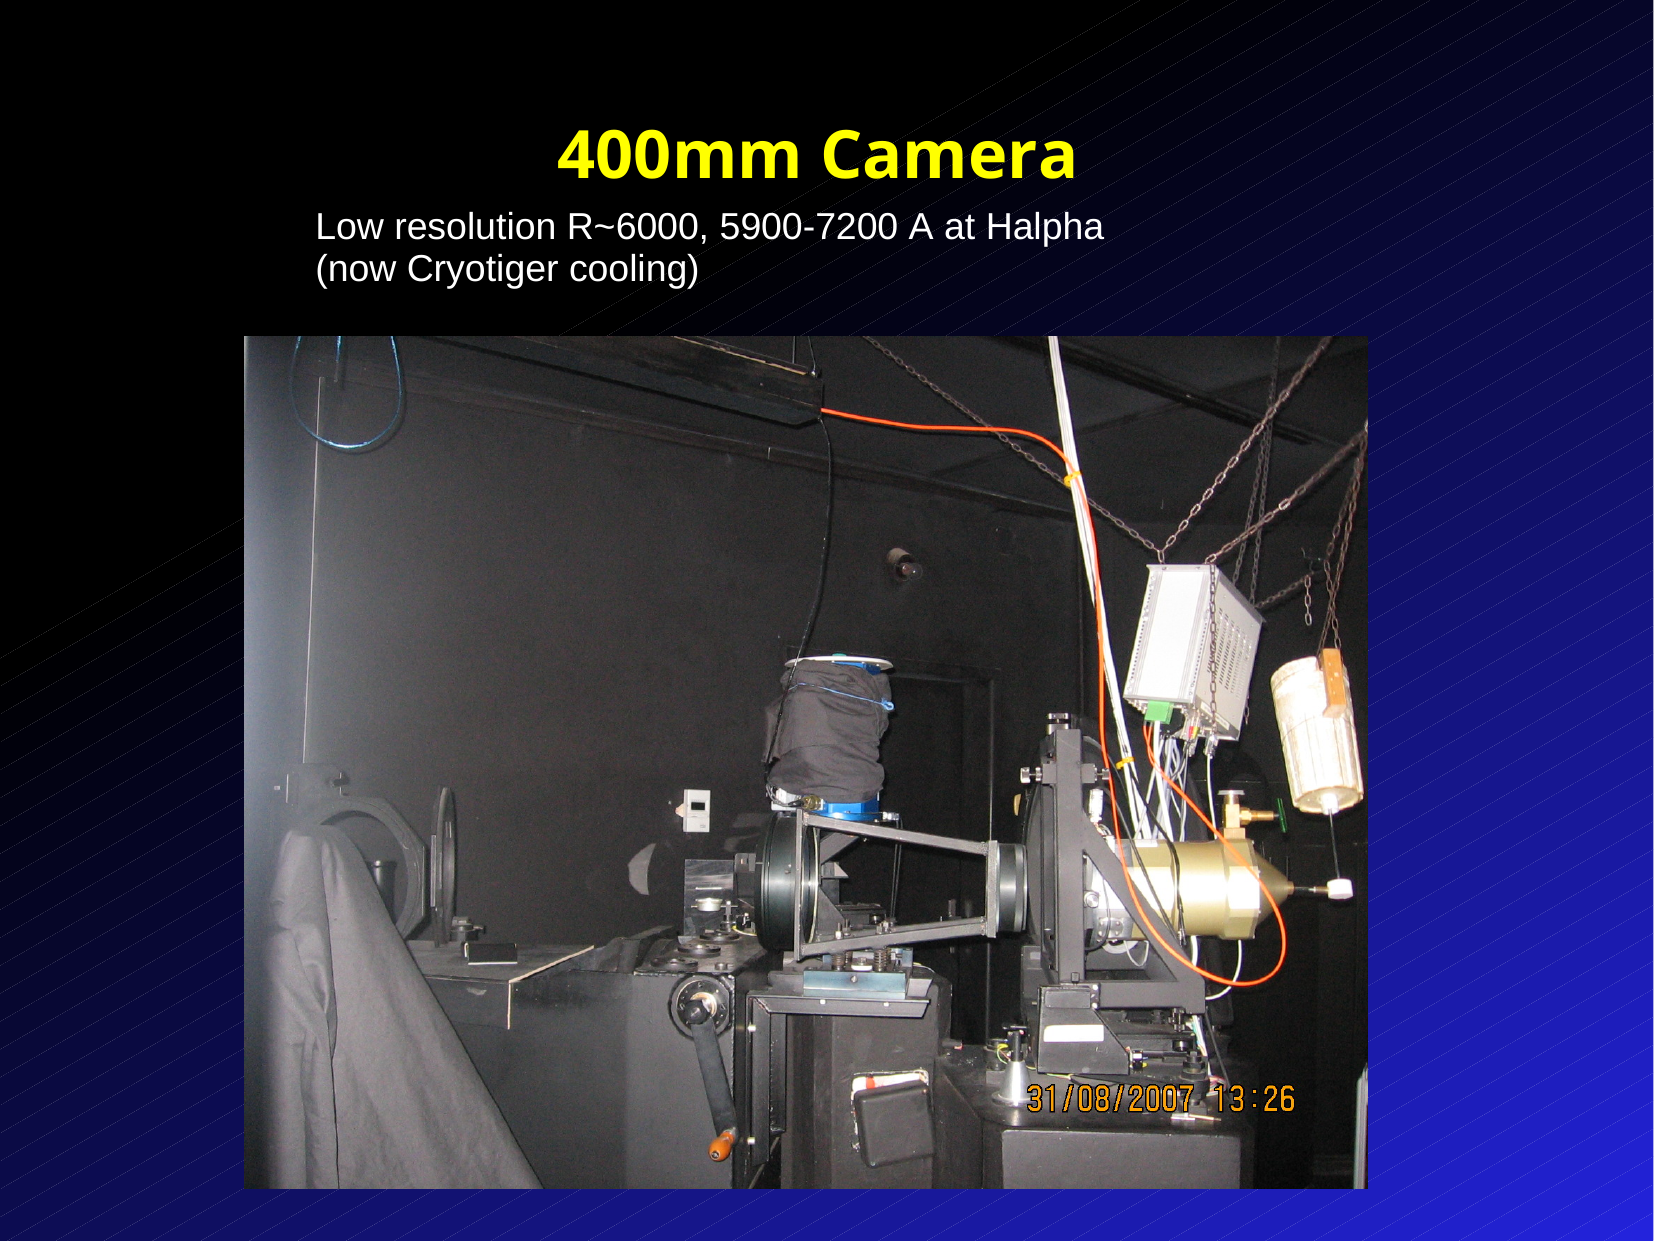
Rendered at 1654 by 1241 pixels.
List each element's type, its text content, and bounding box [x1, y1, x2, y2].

title 400mm Camera [82, 49, 1571, 257]
text_box Low resolution R~6000, 5900-7200 A at Halpha (now Cryotiger cooling) [300, 198, 1370, 301]
picture [244, 336, 1368, 1189]
